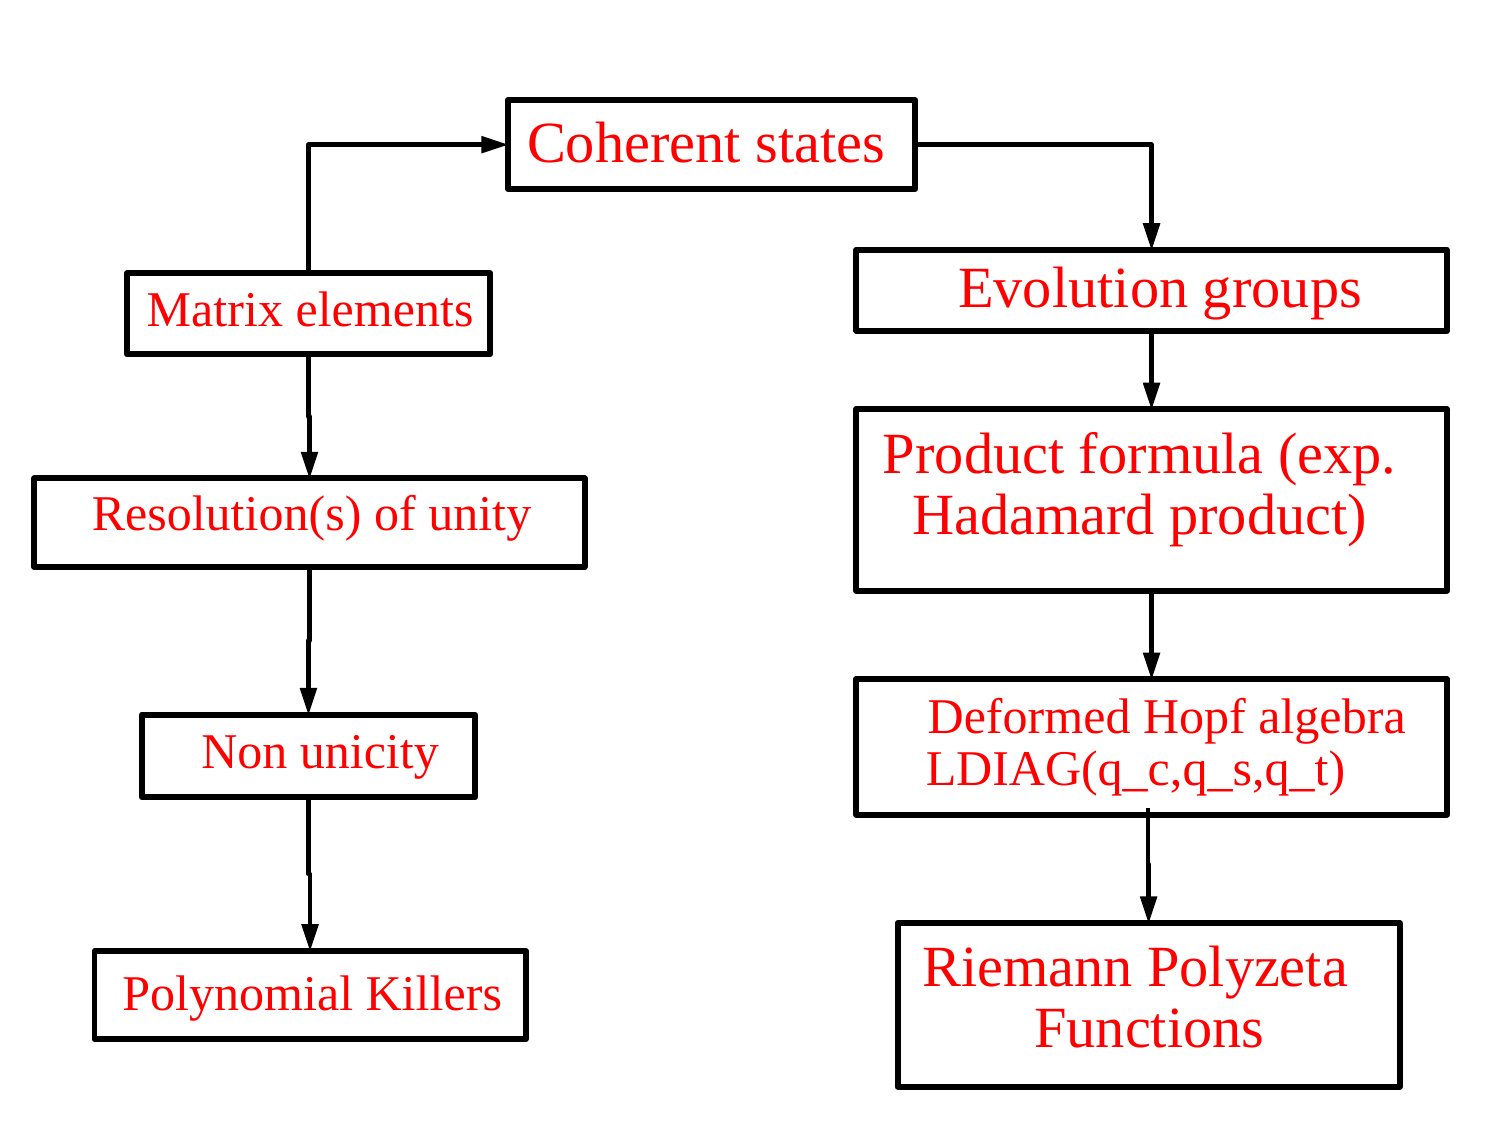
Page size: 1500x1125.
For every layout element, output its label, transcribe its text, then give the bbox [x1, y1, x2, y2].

text_box [1150, 685, 1444, 827]
text_box Coherent states [512, 106, 912, 186]
text_box [868, 685, 1146, 827]
text_box Deformed Hopf algebra LDIAG(q_c,q_s,q_t) [875, 683, 1420, 809]
text_box Product formula (exp. Hadamard product) [868, 417, 1444, 575]
text_box Resolution(s) of unity [39, 481, 573, 553]
text_box Non unicity [148, 719, 472, 791]
text_box Matrix elements [131, 277, 487, 349]
text_box Evolution groups [856, 251, 1432, 332]
text_box Polynomial Killers [107, 961, 530, 1033]
text_box Riemann Polyzeta Functions [907, 930, 1397, 1073]
